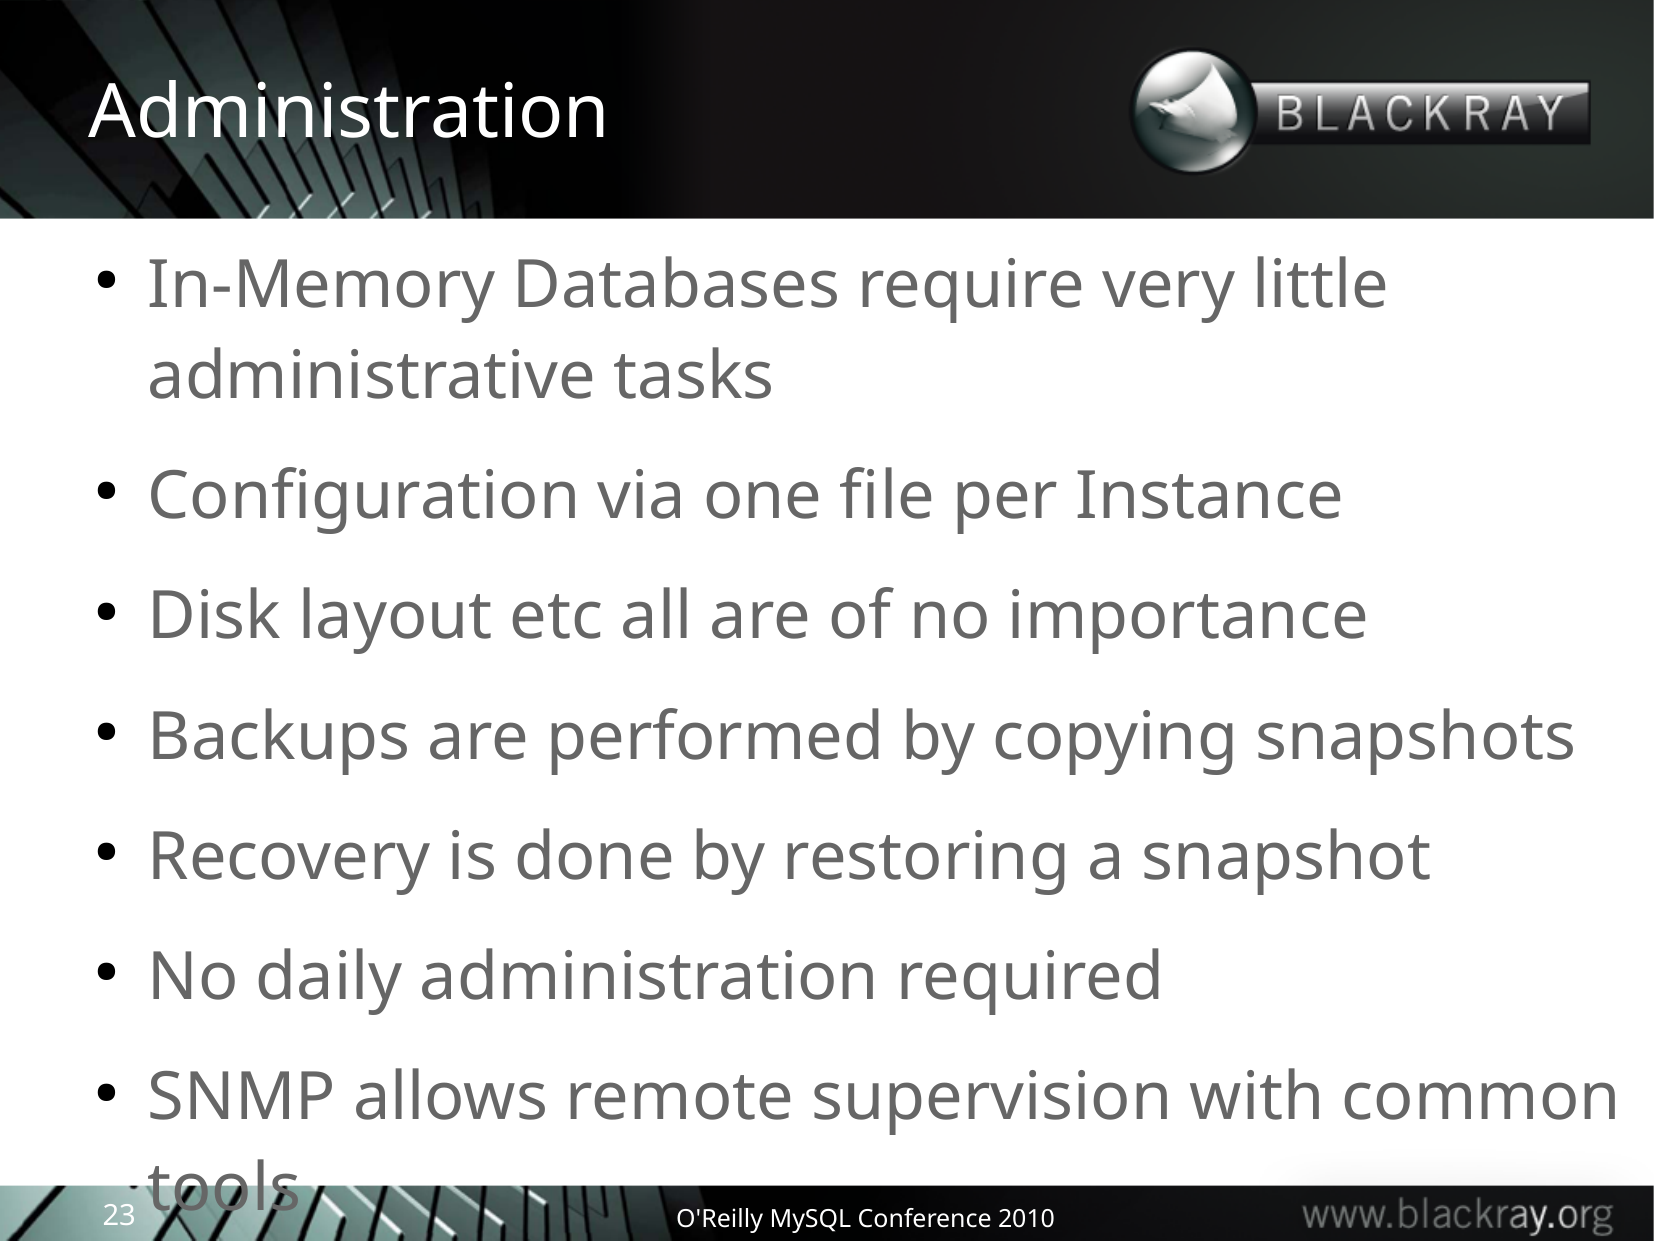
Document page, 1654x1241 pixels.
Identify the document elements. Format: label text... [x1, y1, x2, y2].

picture [0, 0, 1654, 1241]
title Administration [88, 46, 1577, 170]
list In-Memory Databases require very little administrative tasks Configuration via one file per Instance Disk layout etc all are of no importance Backups are performed by copying snapshots Recovery is done by restoring a snapshot No daily administration required SNMP allows remote supervision with common tools [76, 236, 1625, 1137]
